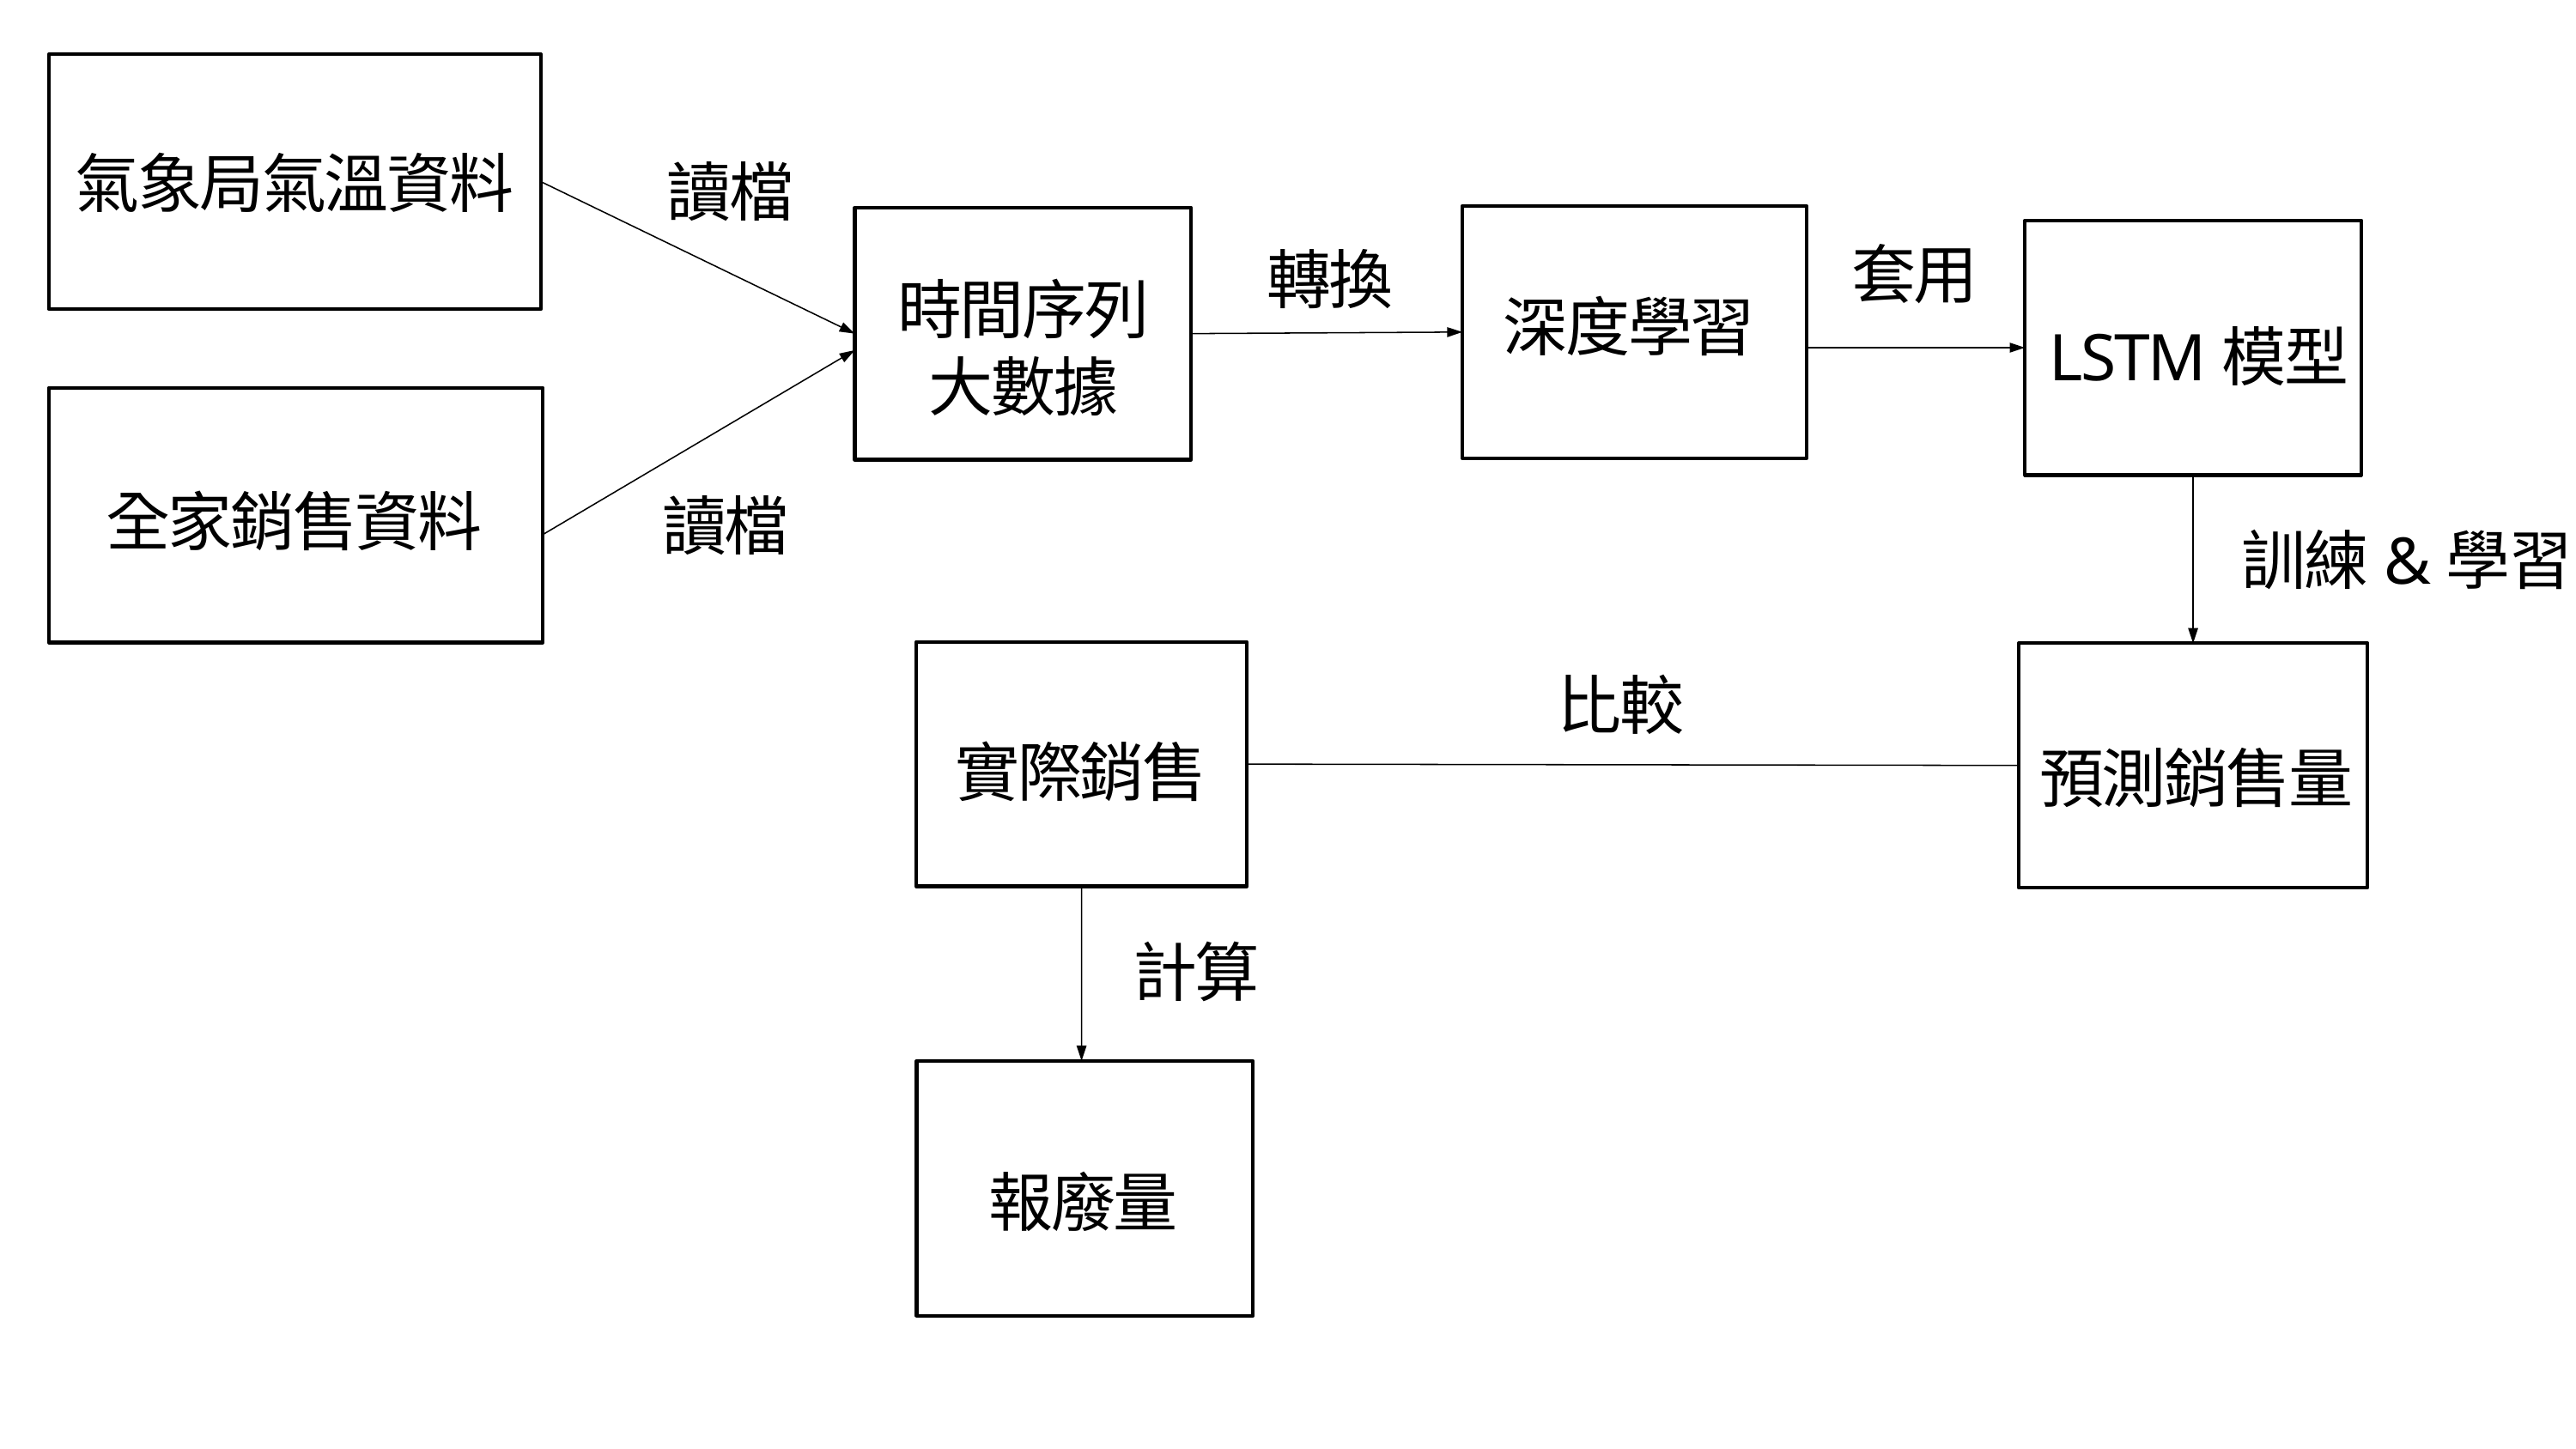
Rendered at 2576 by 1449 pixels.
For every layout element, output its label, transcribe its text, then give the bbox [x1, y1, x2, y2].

text_box [49, 54, 541, 309]
text_box 讀檔 [649, 479, 802, 571]
text_box 全家銷售資料 [93, 475, 497, 567]
text_box 轉換 [1253, 232, 1406, 324]
text_box [916, 1061, 1253, 1316]
text_box [2025, 221, 2361, 475]
text_box 比較 [1544, 658, 1697, 750]
text_box LSTM模型 [2036, 309, 2350, 401]
text_box 計算 [1120, 925, 1273, 1016]
text_box 訓練&學習 [2228, 513, 2561, 605]
text_box [49, 388, 543, 642]
text_box [1462, 206, 1807, 458]
text_box 預測銷售量 [2026, 731, 2368, 822]
text_box [916, 642, 1247, 887]
text_box 讀檔 [653, 144, 806, 236]
text_box [854, 208, 1191, 460]
text_box 套用 [1838, 227, 1991, 318]
text_box 氣象局氣溫資料 [62, 136, 530, 227]
text_box 時間序列 大數據 [884, 263, 1163, 433]
text_box 報廢量 [975, 1155, 1192, 1246]
text_box 實際銷售 [942, 724, 1221, 816]
text_box [2019, 643, 2367, 888]
text_box 深度學習 [1490, 279, 1769, 371]
